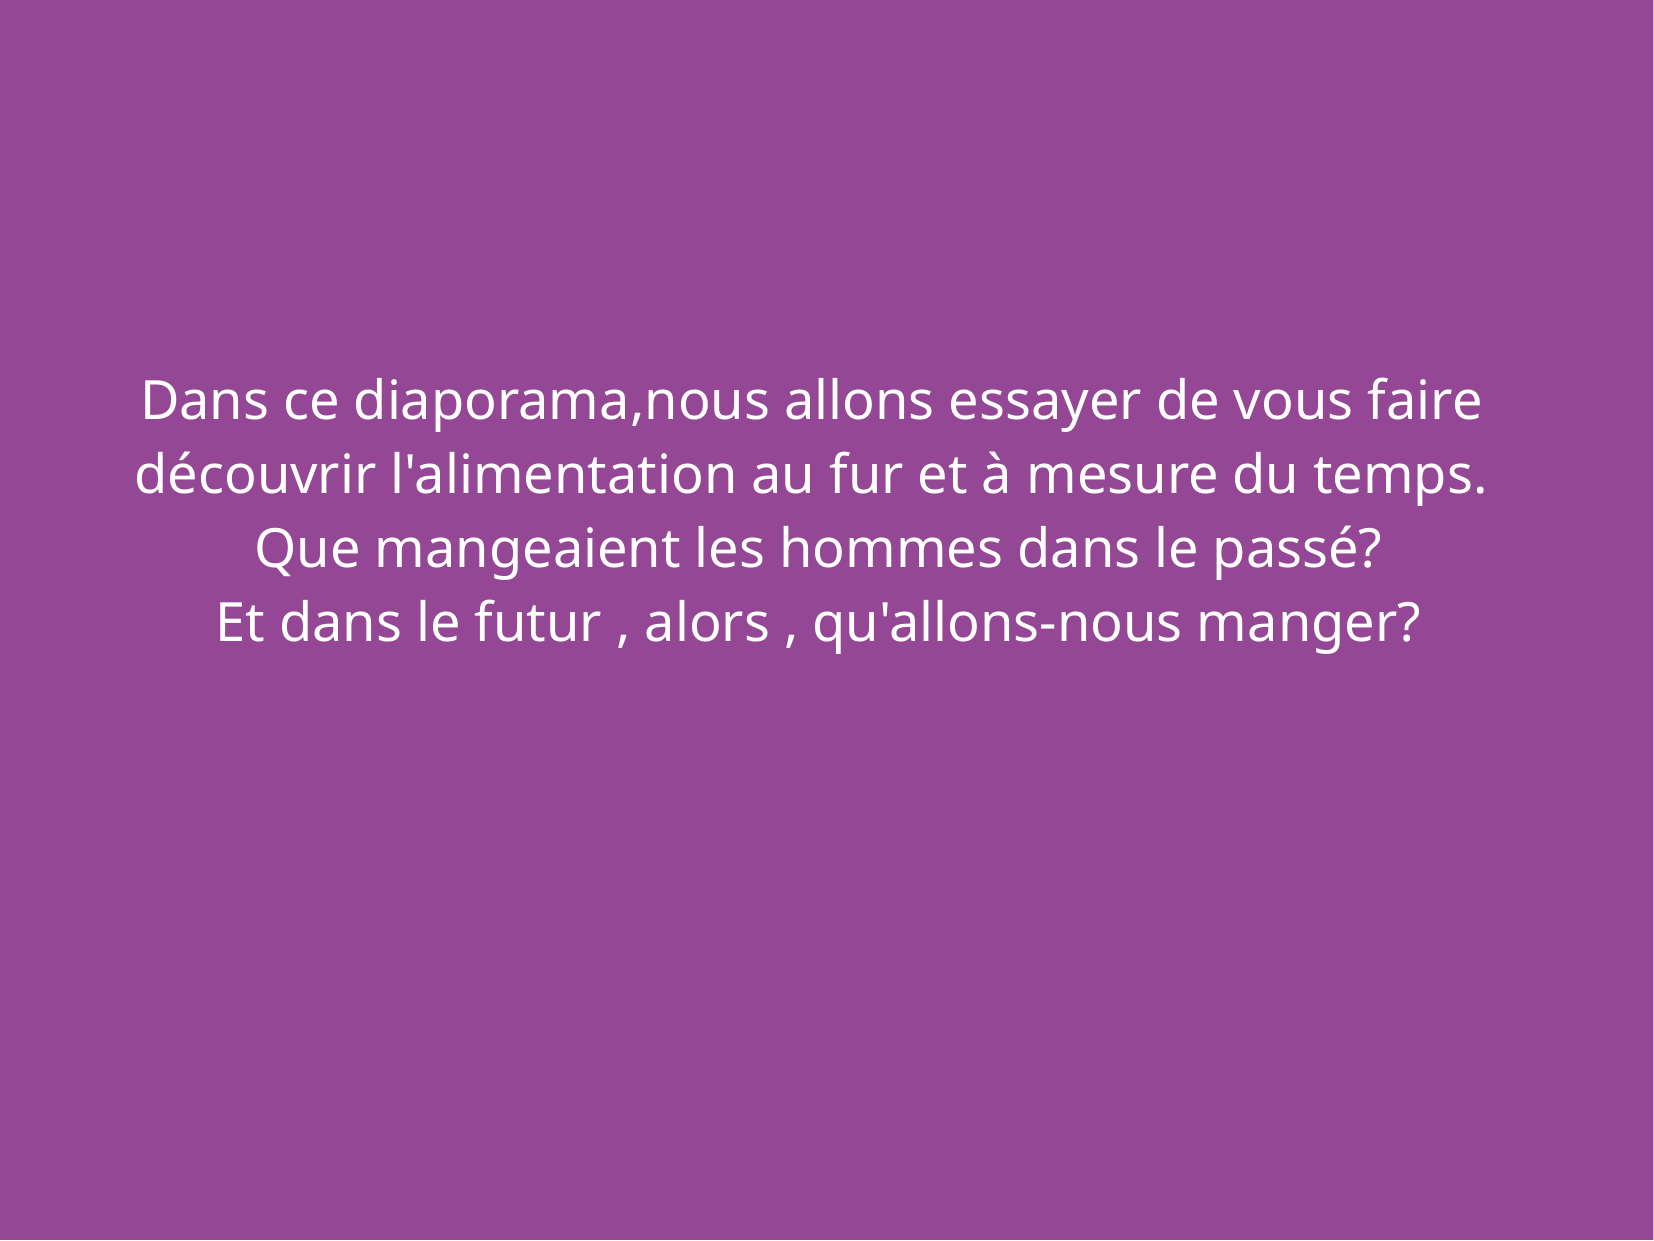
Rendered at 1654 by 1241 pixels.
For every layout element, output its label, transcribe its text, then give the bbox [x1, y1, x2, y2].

text_box Dans ce diaporama,nous allons essayer de vous faire découvrir l'alimentation au fur et à mesure du temps. Que mangeaient les hommes dans le passé? Et dans le futur , alors , qu'allons-nous manger? [88, 354, 1536, 829]
